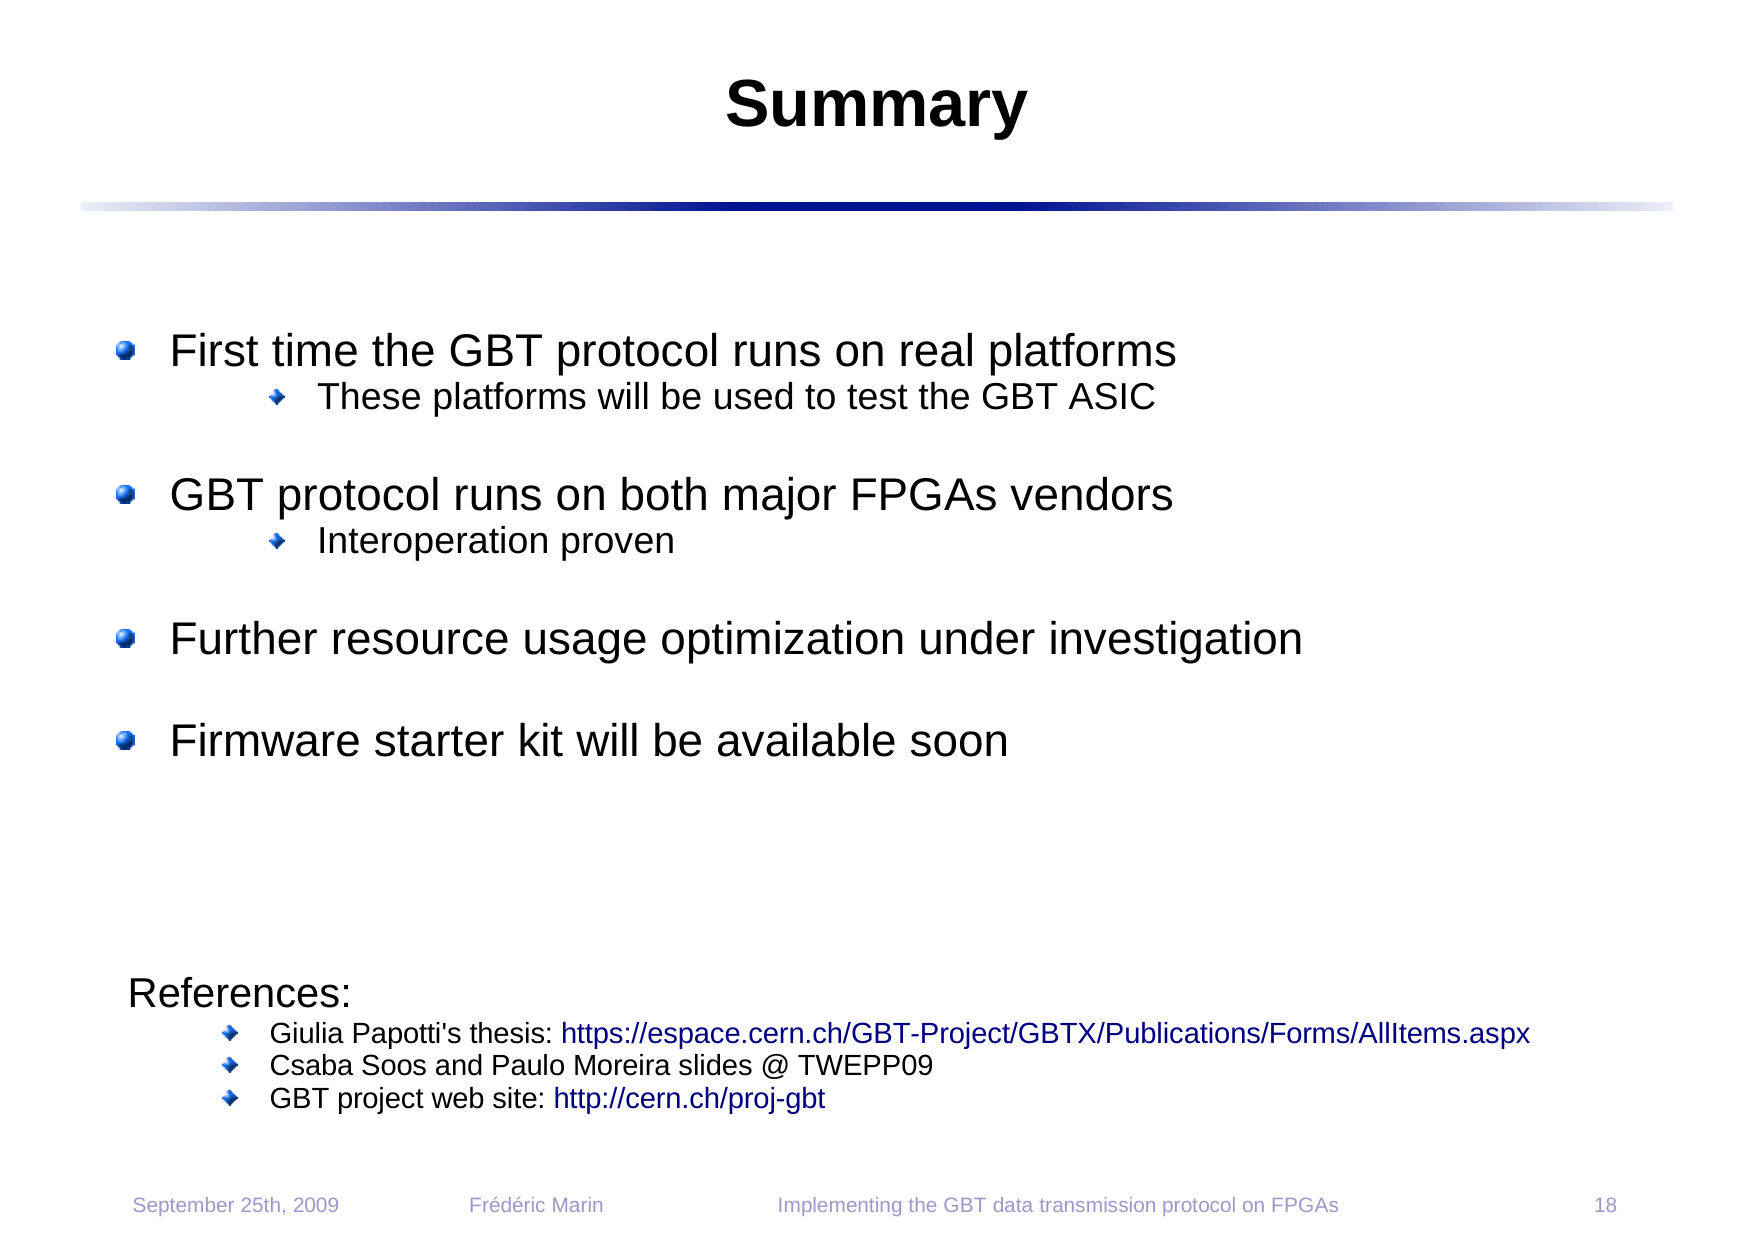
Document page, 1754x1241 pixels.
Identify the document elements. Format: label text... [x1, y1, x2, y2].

title Summary [80, 24, 1674, 182]
picture [81, 202, 1673, 211]
list First time the GBT protocol runs on real platforms These platforms will be used to test the GBT ASIC GBT protocol runs on both major FPGAs vendors Interoperation proven Further resource usage optimization under investigation Firmware starter kit will be available soon References: Giulia Papotti's thesis: https://espace.cern.ch/GBT-Project/GBTX/Publications/Forms/AllItems.aspx Csaba Soos and Paulo Moreira slides @ TWEPP09 GBT project web site: http://cern.ch/proj-gbt [80, 324, 1674, 1186]
